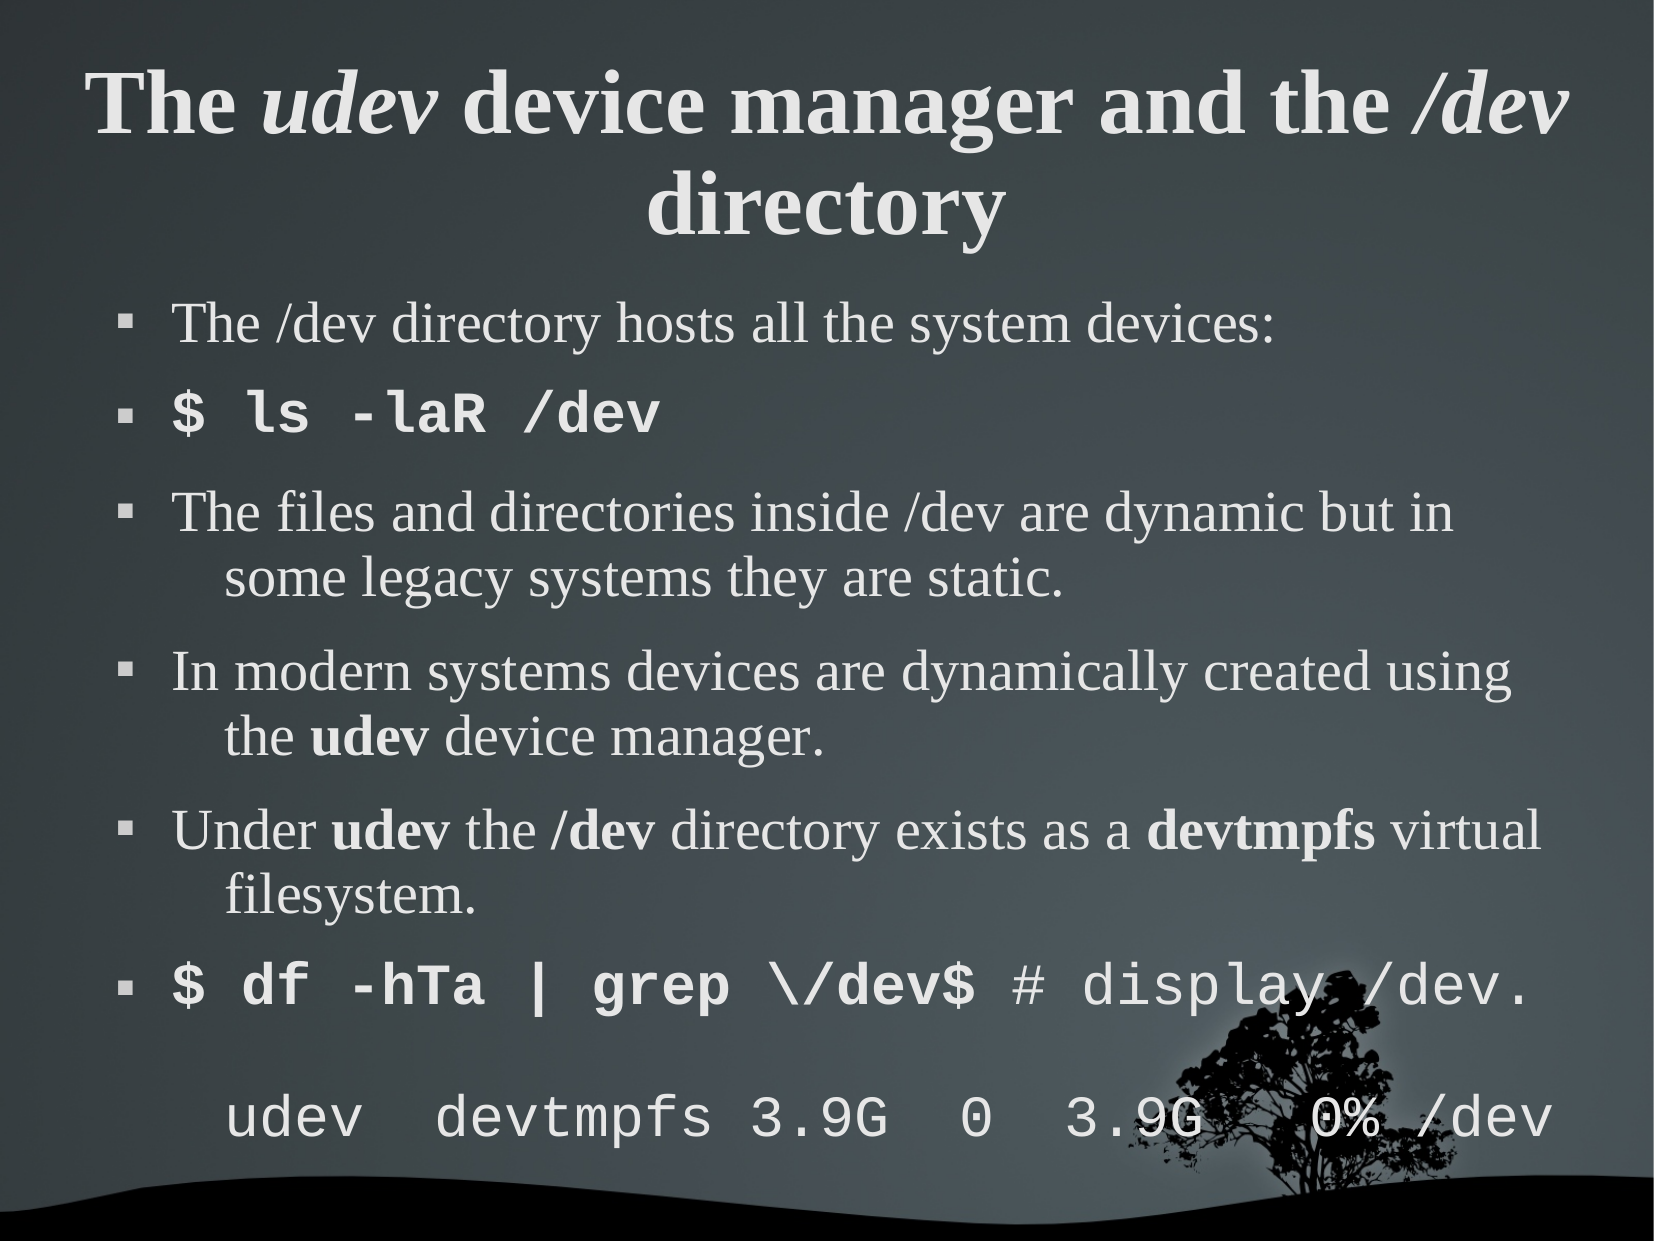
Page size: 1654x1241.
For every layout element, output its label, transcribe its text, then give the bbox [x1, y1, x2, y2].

list The /dev directory hosts all the system devices: $ ls -laR /dev The files and directories inside /dev are dynamic but in some legacy systems they are static. In modern systems devices are dynamically created using the udev device manager. Under udev the /dev directory exists as a devtmpfs virtual filesystem. $ df -hTa | grep \/dev$ # display /dev. udev devtmpfs 3.9G 0 3.9G 0% /dev [82, 290, 1571, 1213]
title The udev device manager and the /dev directory [82, 49, 1571, 257]
picture [0, 0, 1654, 1241]
